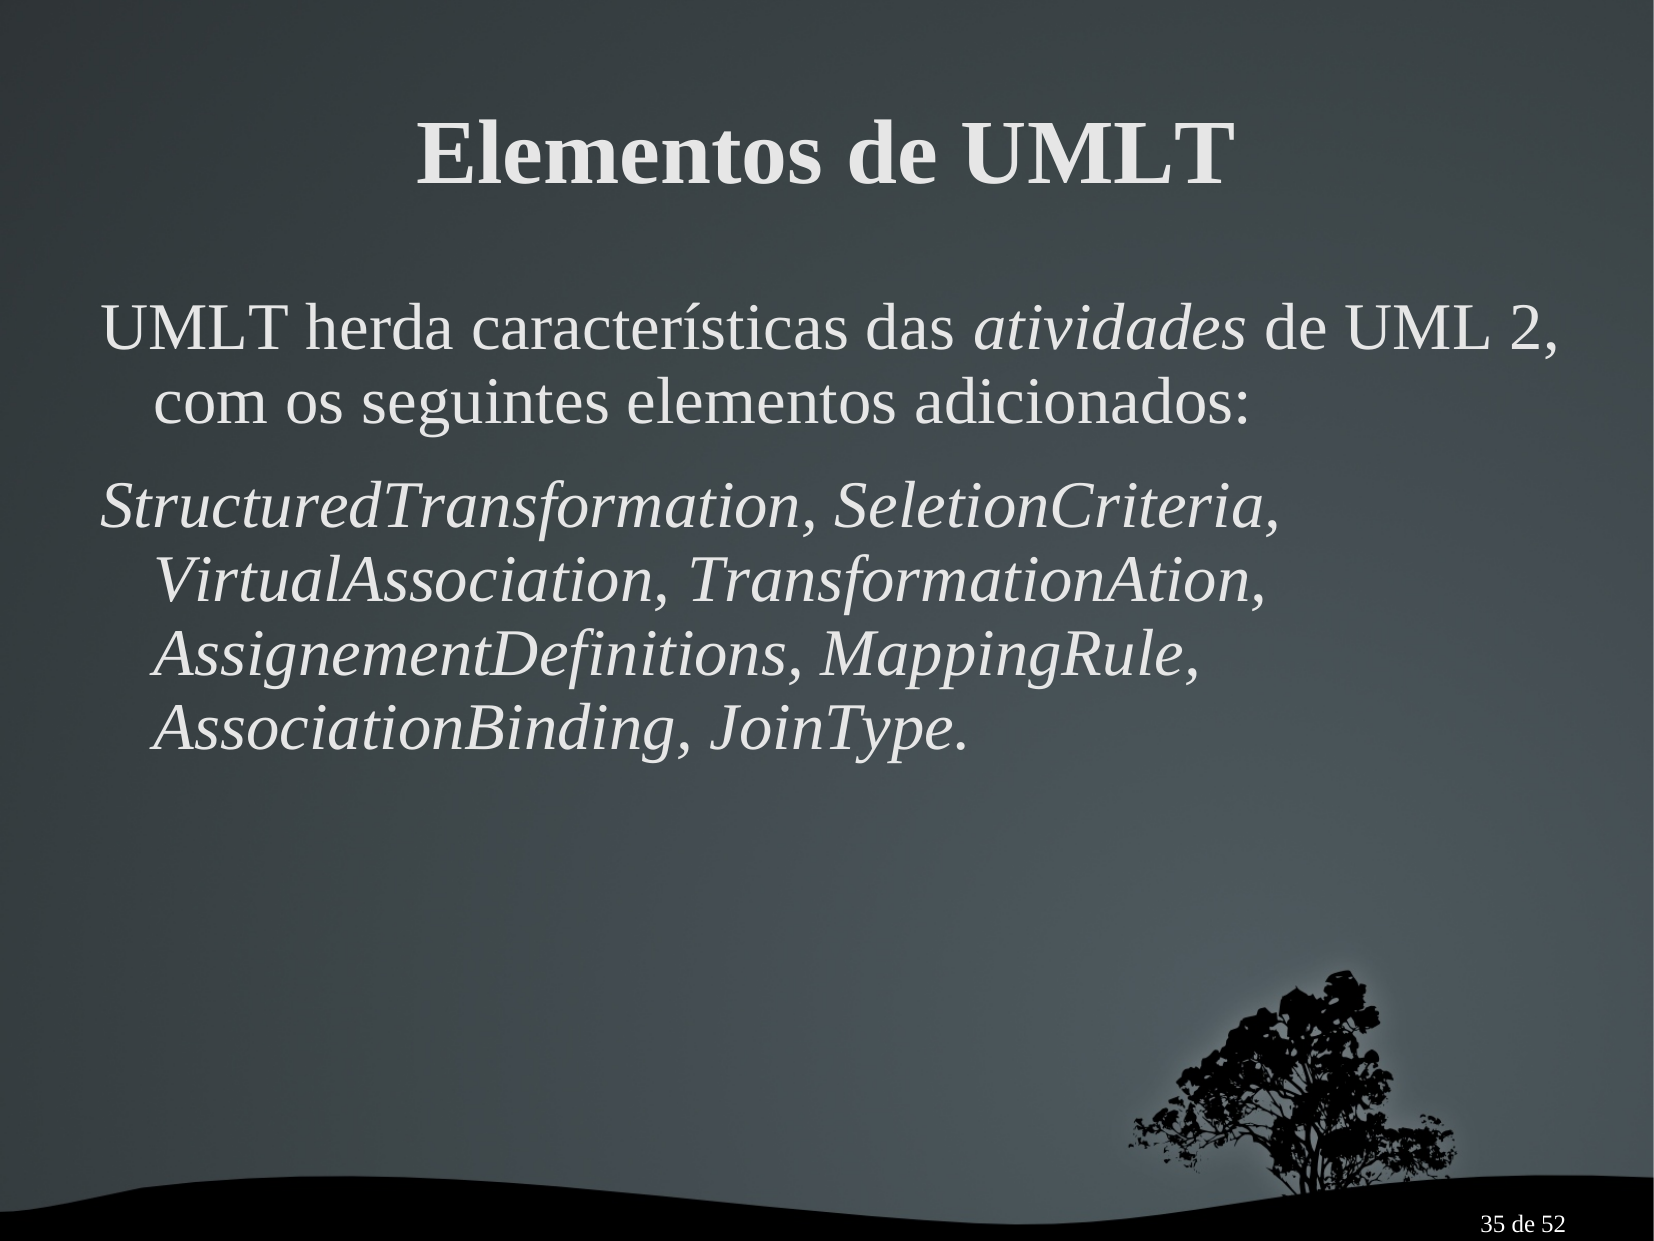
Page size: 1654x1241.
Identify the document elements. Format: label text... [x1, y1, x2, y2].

list UMLT herda características das atividades de UML 2, com os seguintes elementos adicionados: StructuredTransformation, SeletionCriteria, VirtualAssociation, TransformationAtion, AssignementDefinitions, MappingRule, AssociationBinding, JoinType. [82, 290, 1571, 1109]
picture [0, 0, 1654, 1241]
title Elementos de UMLT [82, 49, 1571, 257]
